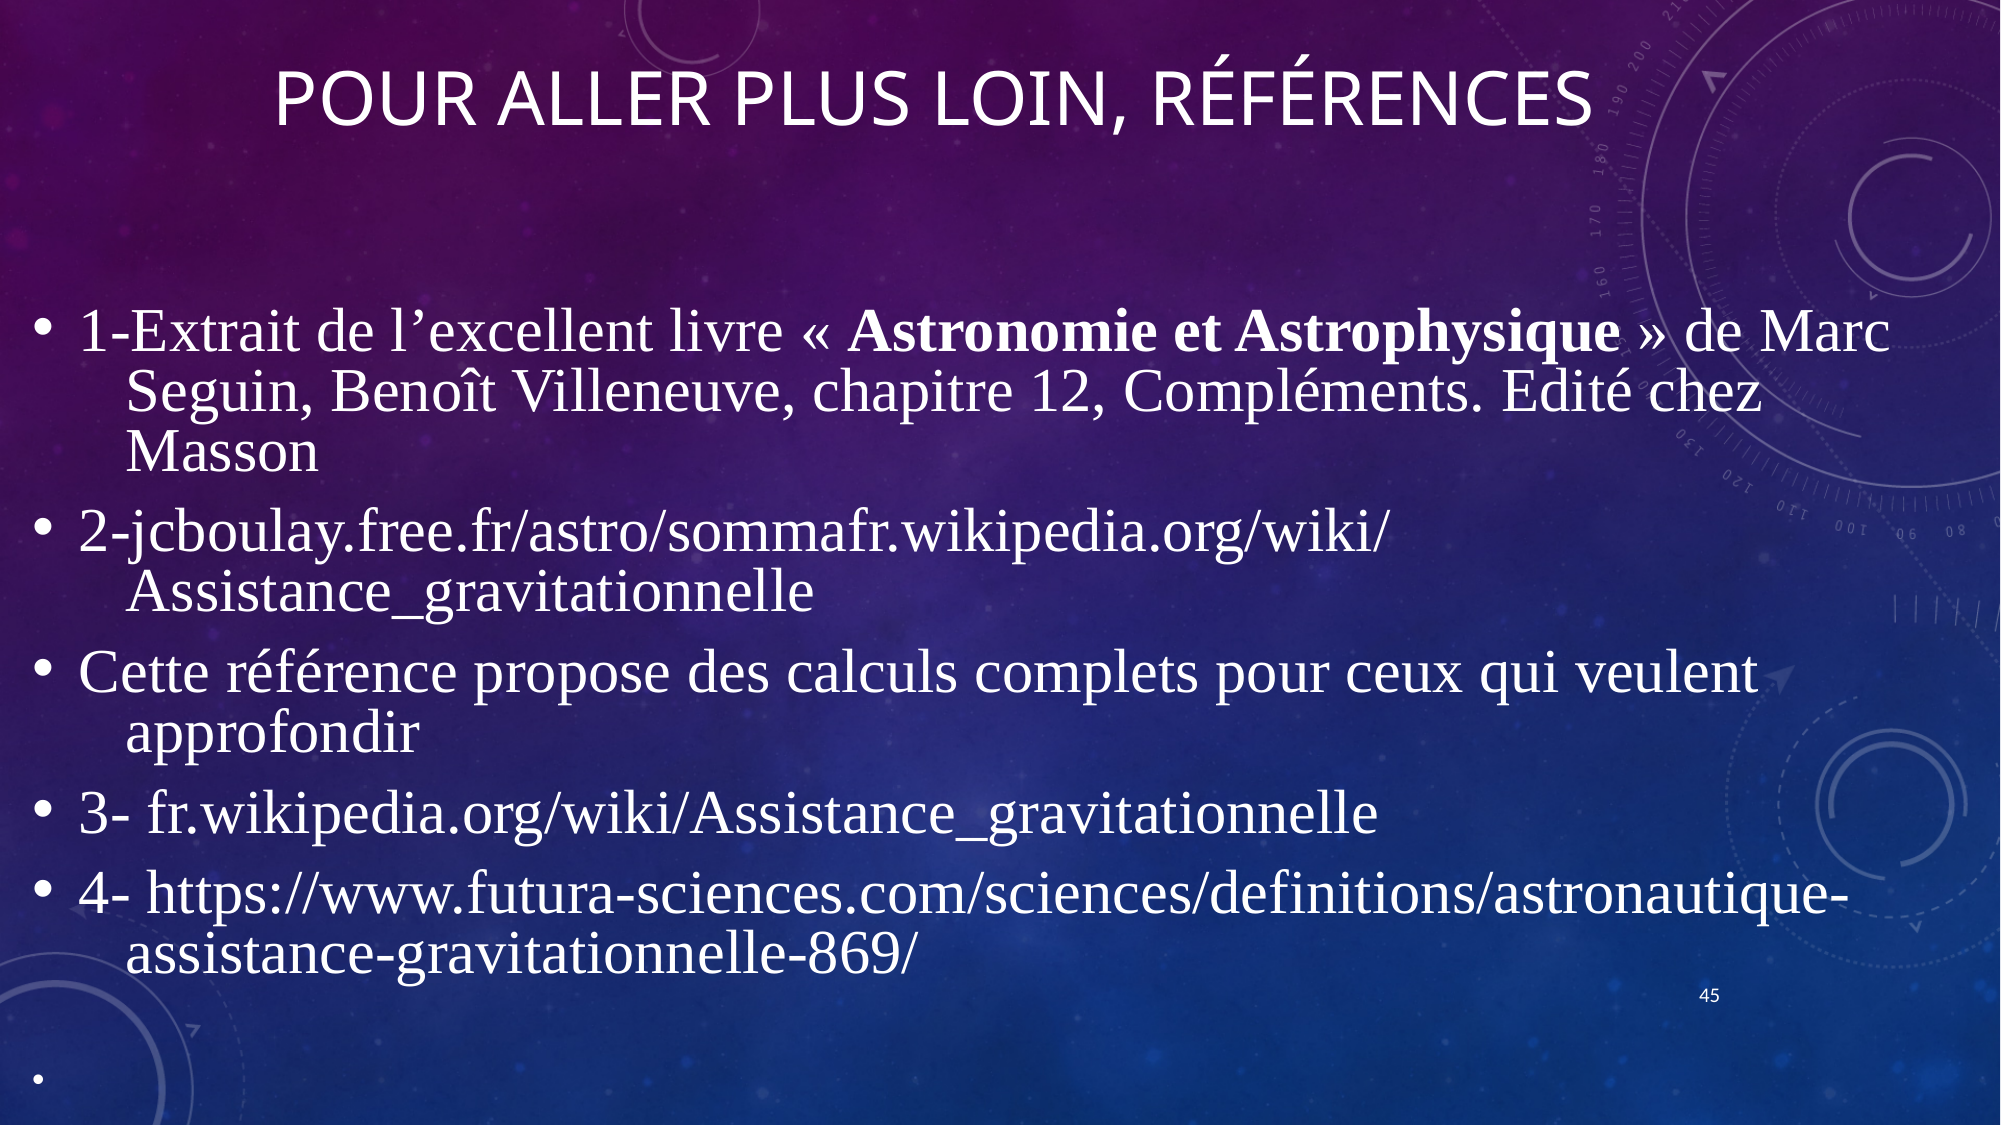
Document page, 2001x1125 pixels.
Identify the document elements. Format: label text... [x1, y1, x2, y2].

text_box [1684, 963, 1775, 1026]
title Pour aller plus loin, références [257, 0, 1673, 191]
list 1-Extrait de l’excellent livre « Astronomie et Astrophysique » de Marc Seguin, Benoît Villeneuve, chapitre 12, Compléments. Edité chez Masson 2-jcboulay.free.fr/astro/sommafr.wikipedia.org/wiki/Assistance_gravitationnelle Cette référence propose des calculs complets pour ceux qui veulent approfondir 3- fr.wikipedia.org/wiki/Assistance_gravitationnelle 4- https://www.futura-sciences.com/sciences/definitions/astronautique-assistance-gravitationnelle-869/ [17, 290, 1975, 1112]
